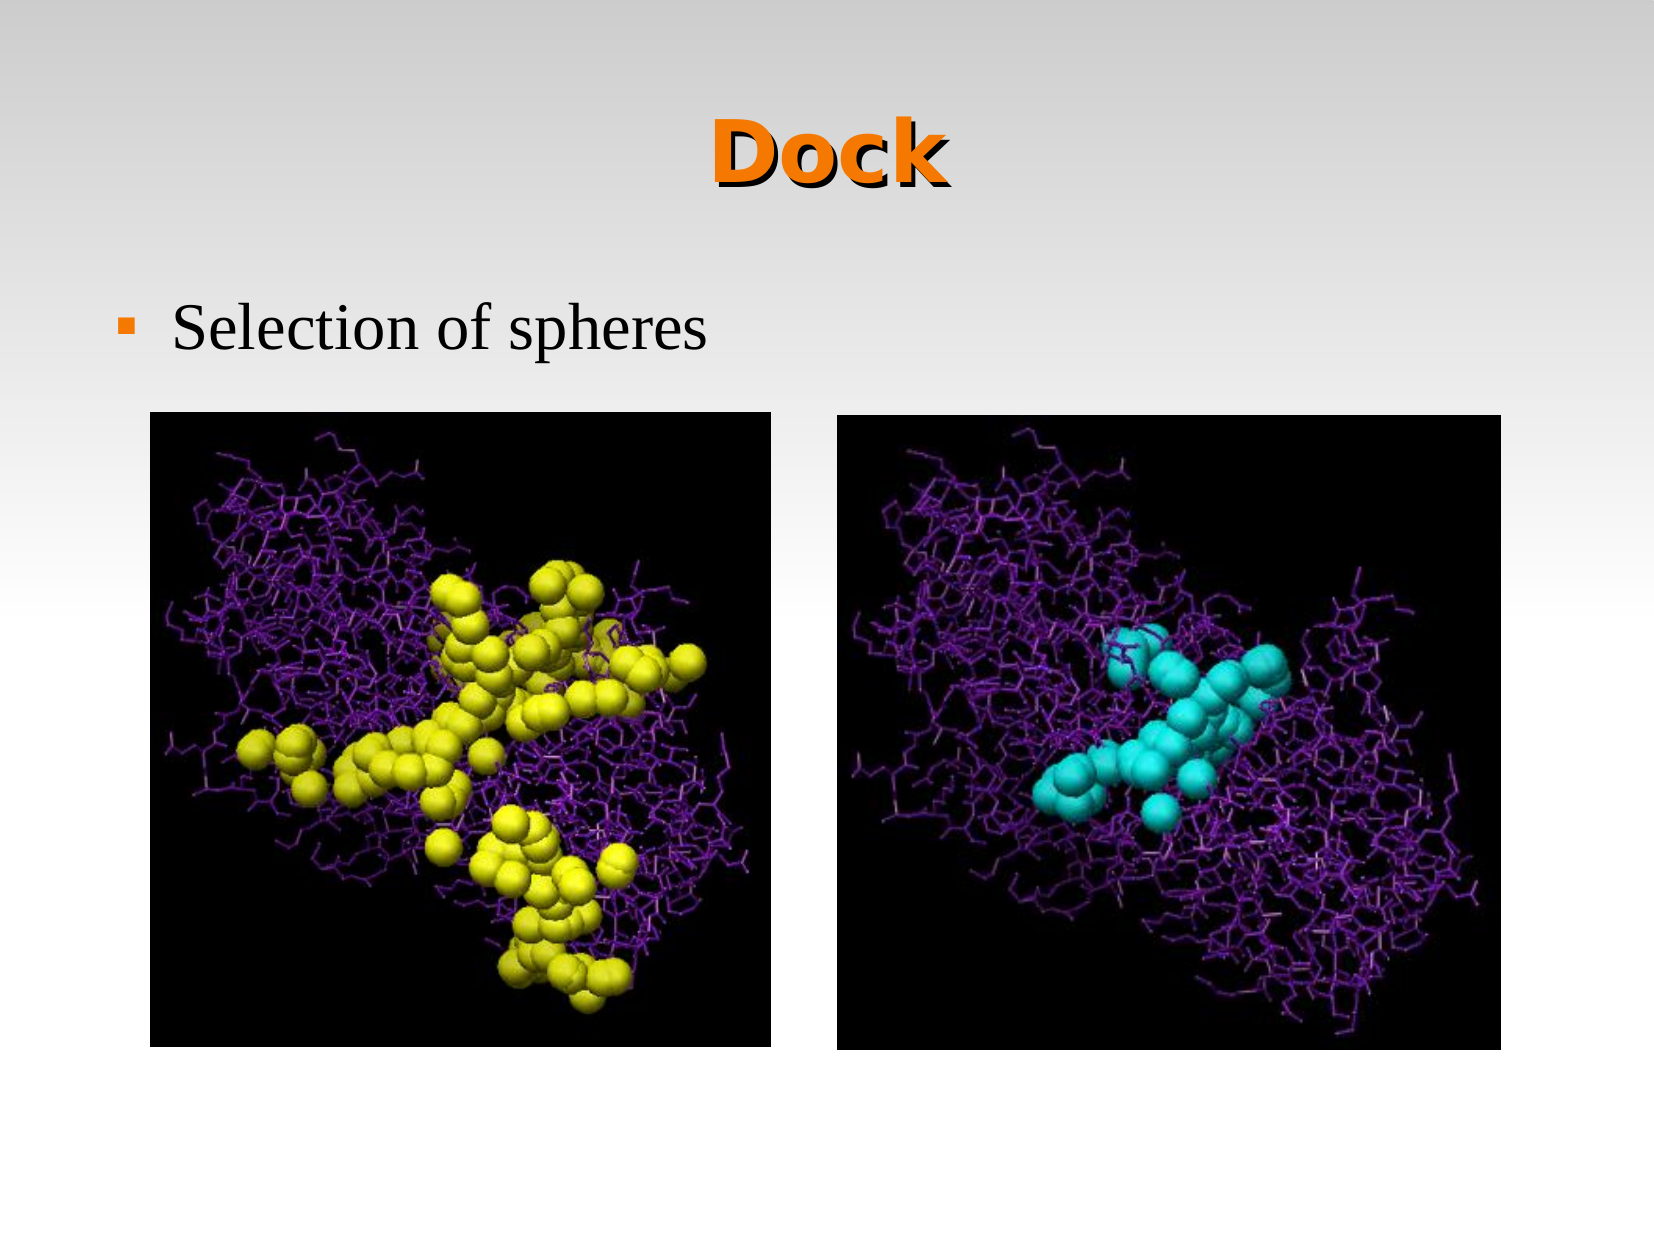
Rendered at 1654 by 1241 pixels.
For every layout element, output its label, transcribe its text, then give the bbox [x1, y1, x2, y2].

list Selection of spheres [82, 290, 1571, 1109]
title Dock [82, 49, 1571, 257]
picture [150, 412, 771, 1047]
picture [837, 415, 1501, 1051]
